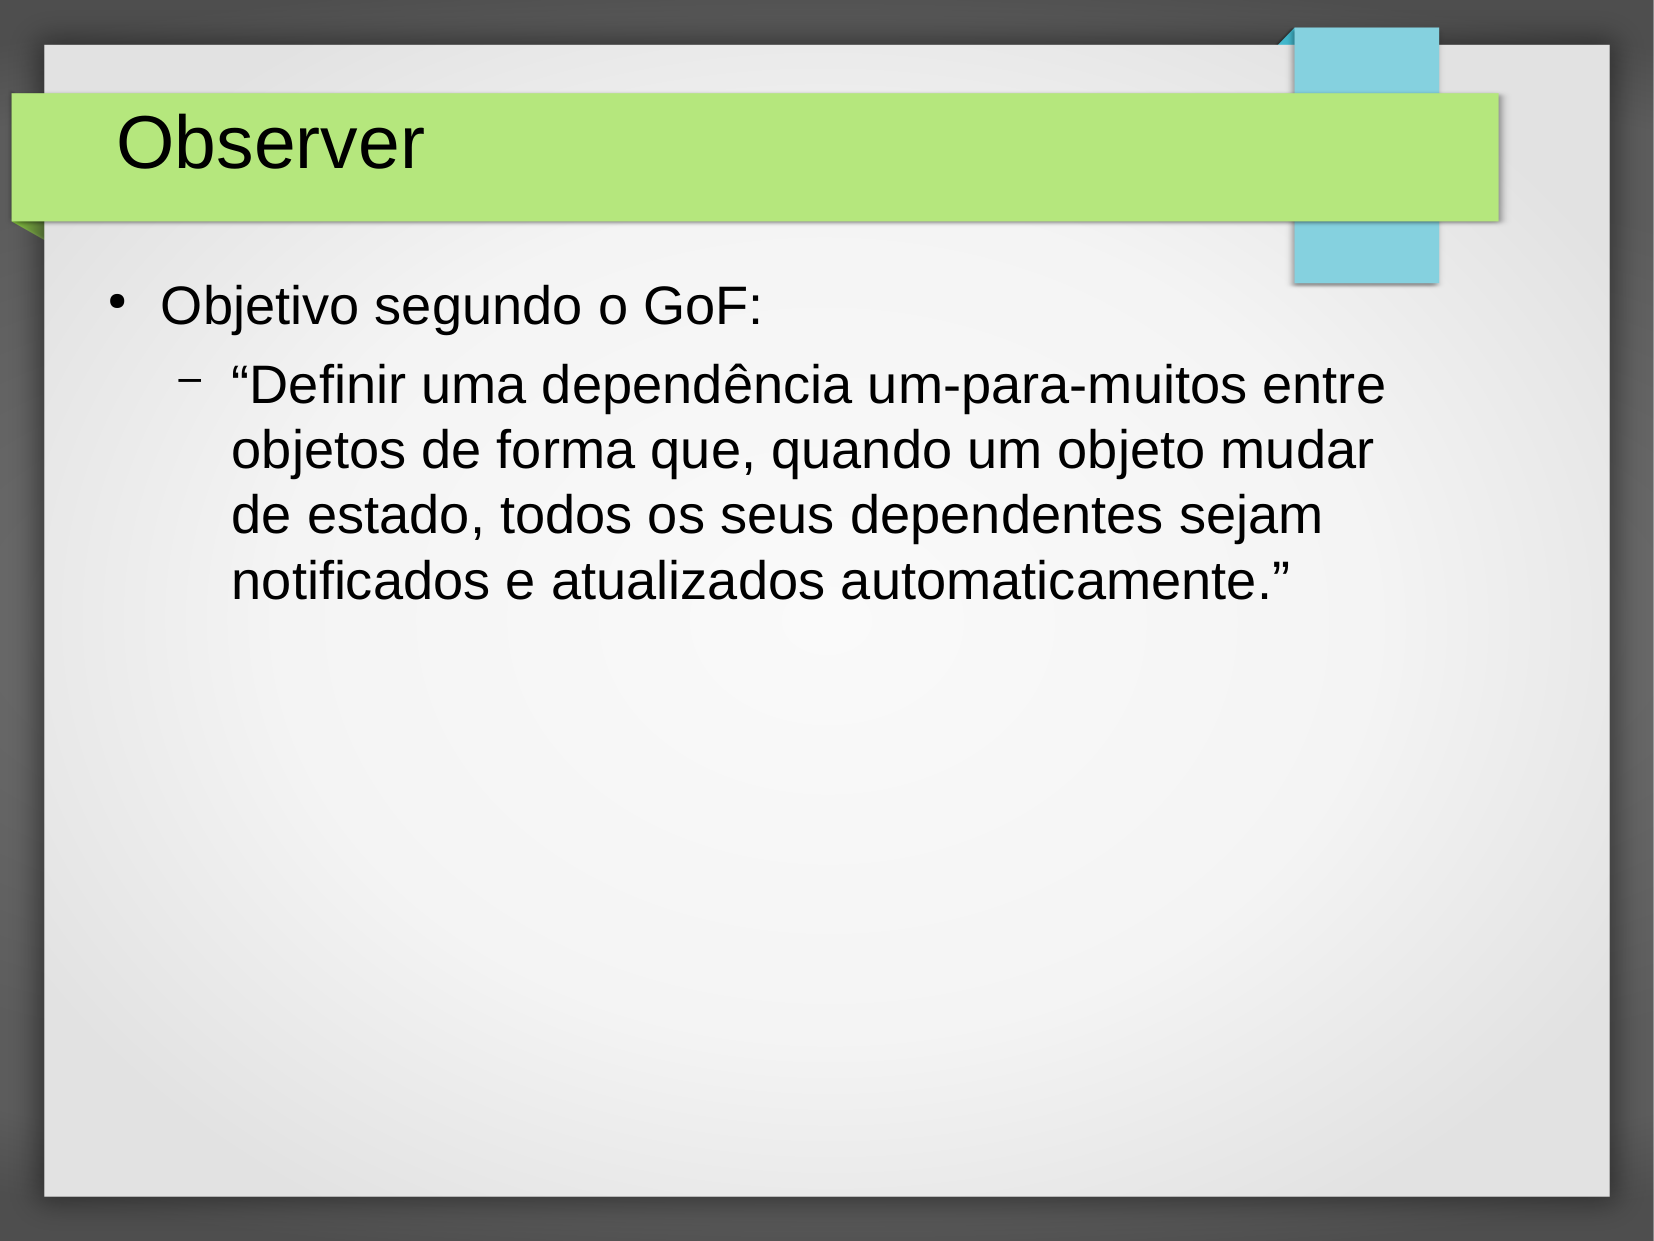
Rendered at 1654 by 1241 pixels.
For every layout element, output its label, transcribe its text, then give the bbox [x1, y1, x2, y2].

picture [0, 0, 1654, 1241]
title Observer [75, 45, 1426, 233]
list Objetivo segundo o GoF: “Definir uma dependência um-para-muitos entre objetos de forma que, quando um objeto mudar de estado, todos os seus dependentes sejam notificados e atualizados automaticamente.” [75, 262, 1426, 1005]
